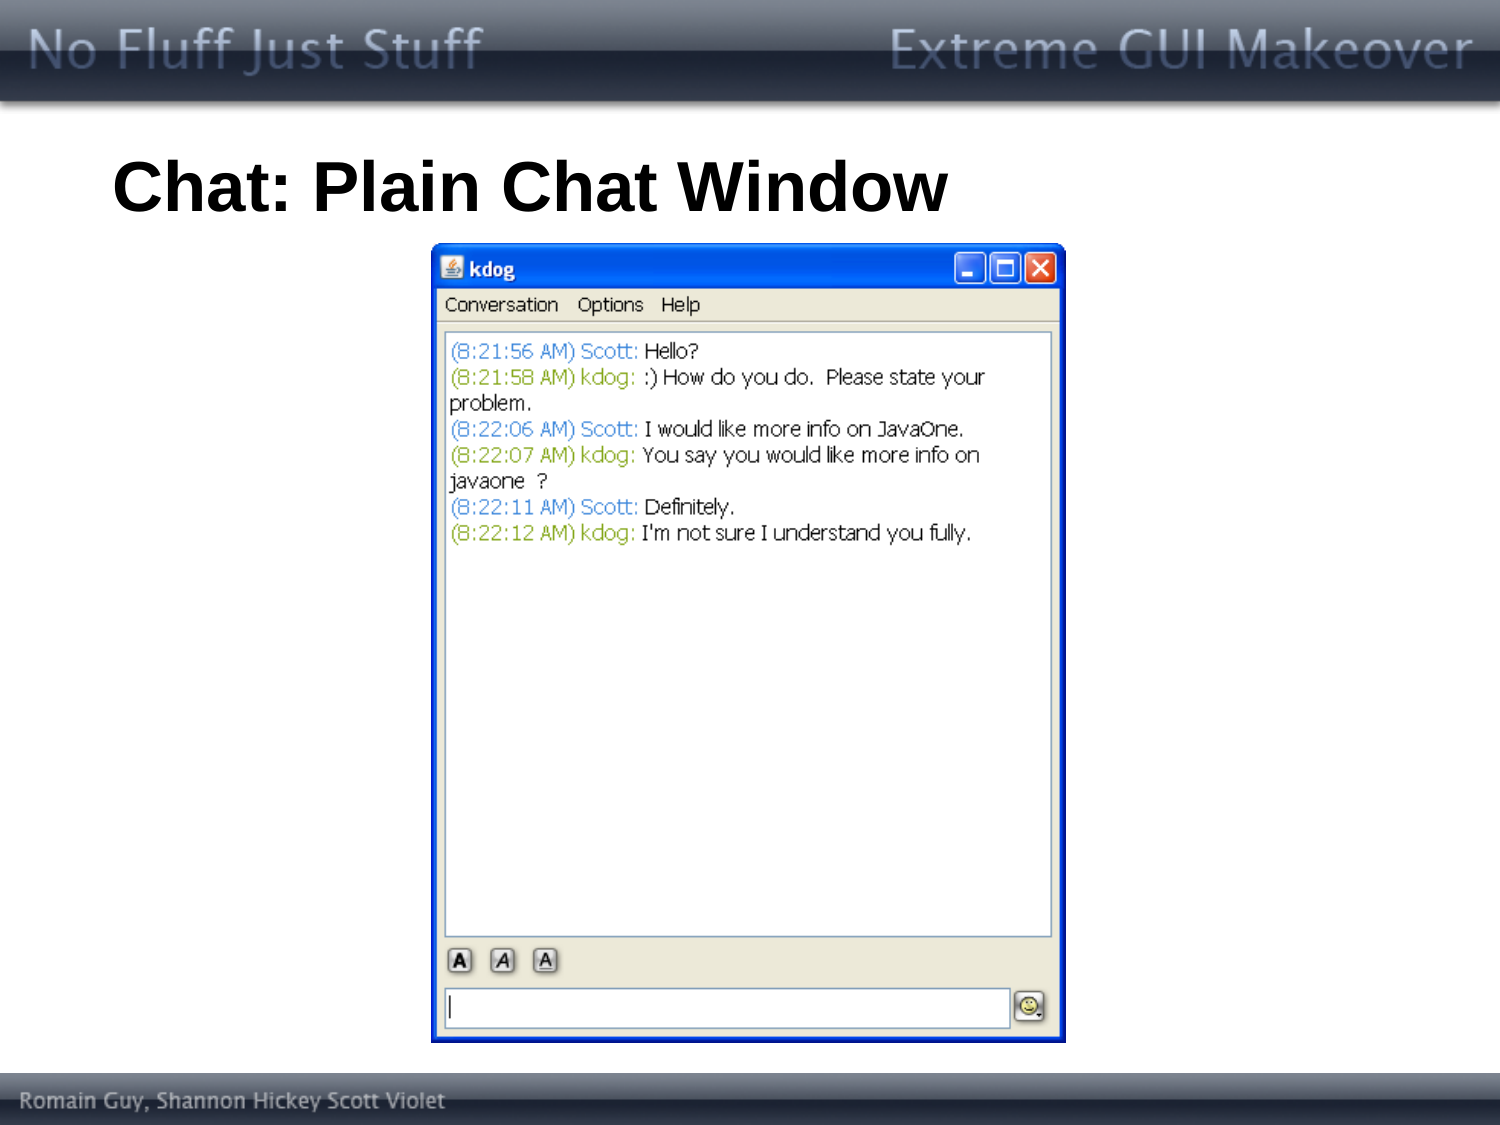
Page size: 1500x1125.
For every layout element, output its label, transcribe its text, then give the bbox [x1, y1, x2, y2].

picture [431, 243, 1066, 1043]
picture [0, 1073, 1500, 1125]
title Chat: Plain Chat Window [112, 119, 1417, 225]
picture [0, 0, 1500, 114]
